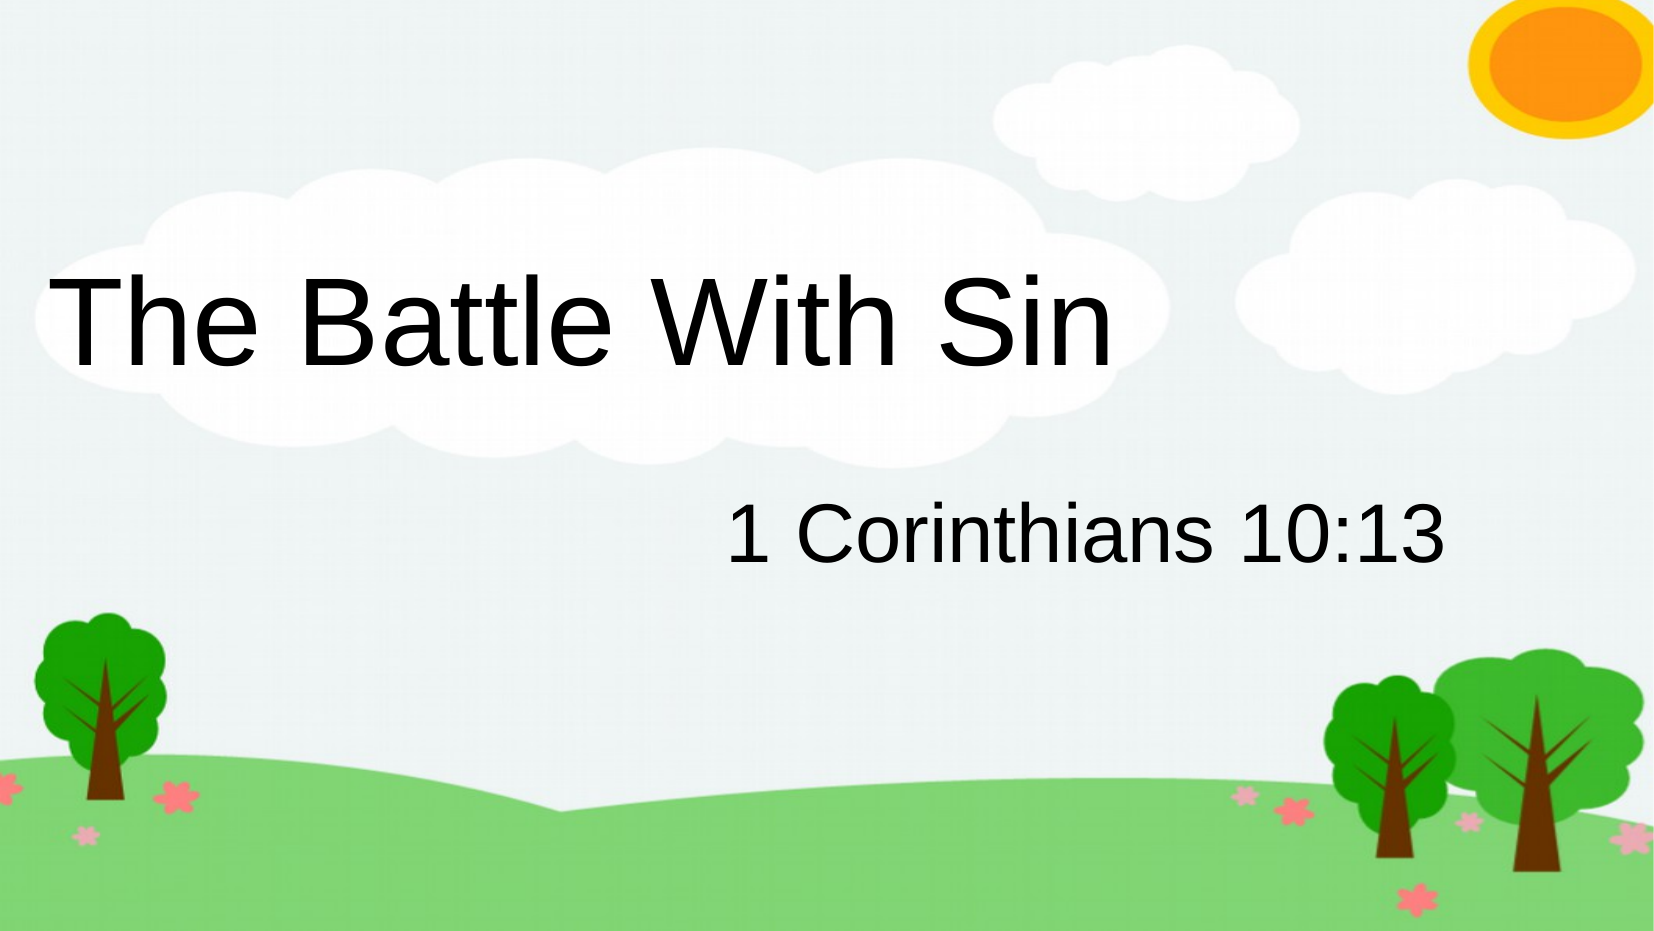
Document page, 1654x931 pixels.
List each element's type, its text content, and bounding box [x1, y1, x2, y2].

subtitle 1 Corinthians 10:13 [661, 474, 1512, 594]
picture [0, 0, 1654, 931]
title The Battle With Sin [47, 212, 1512, 433]
